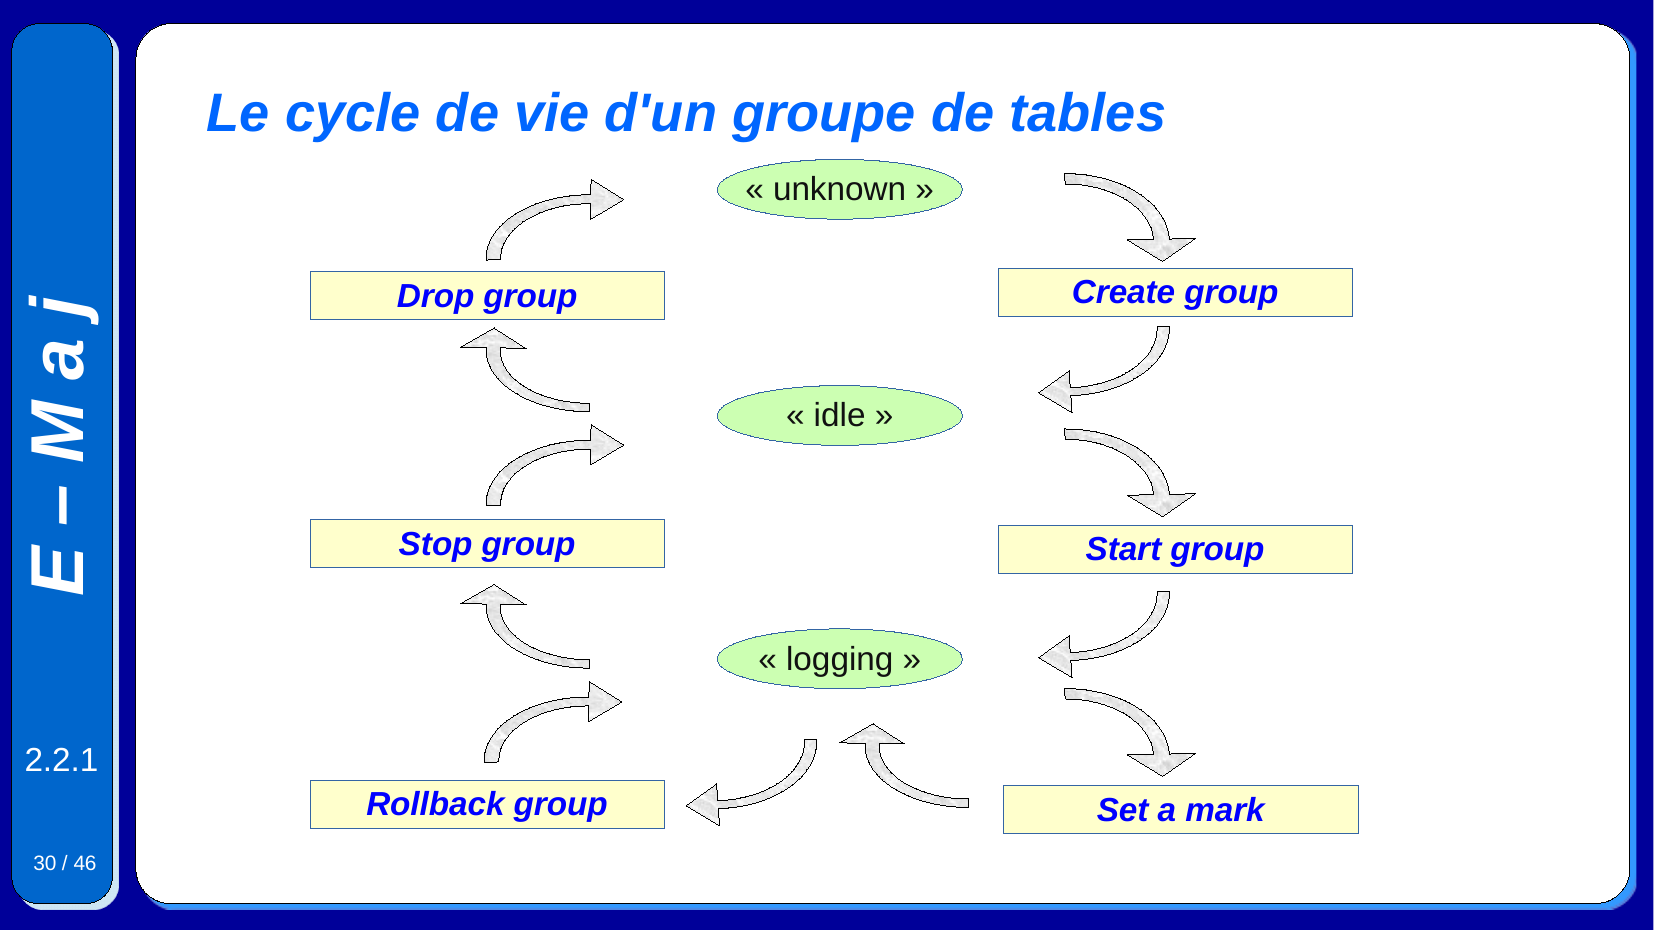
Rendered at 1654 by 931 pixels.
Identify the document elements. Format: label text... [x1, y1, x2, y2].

text_box [839, 723, 969, 808]
text_box [686, 739, 817, 826]
text_box « logging » [717, 628, 963, 689]
text_box Create group [998, 268, 1353, 317]
text_box [1064, 688, 1196, 777]
text_box Stop group [310, 519, 665, 568]
text_box [1038, 591, 1170, 678]
title Le cycle de vie d'un groupe de tables [206, 34, 1593, 191]
text_box [486, 179, 624, 261]
text_box [460, 327, 590, 412]
text_box [484, 681, 622, 763]
text_box [1064, 428, 1196, 517]
text_box « idle » [717, 385, 963, 446]
text_box Drop group [310, 271, 665, 320]
text_box [1064, 173, 1196, 262]
text_box [1038, 326, 1170, 413]
text_box Set a mark [1003, 785, 1359, 834]
text_box [486, 424, 624, 506]
text_box « unknown » [717, 159, 963, 220]
text_box [460, 584, 590, 669]
text_box Start group [998, 525, 1353, 574]
text_box Rollback group [310, 780, 665, 829]
